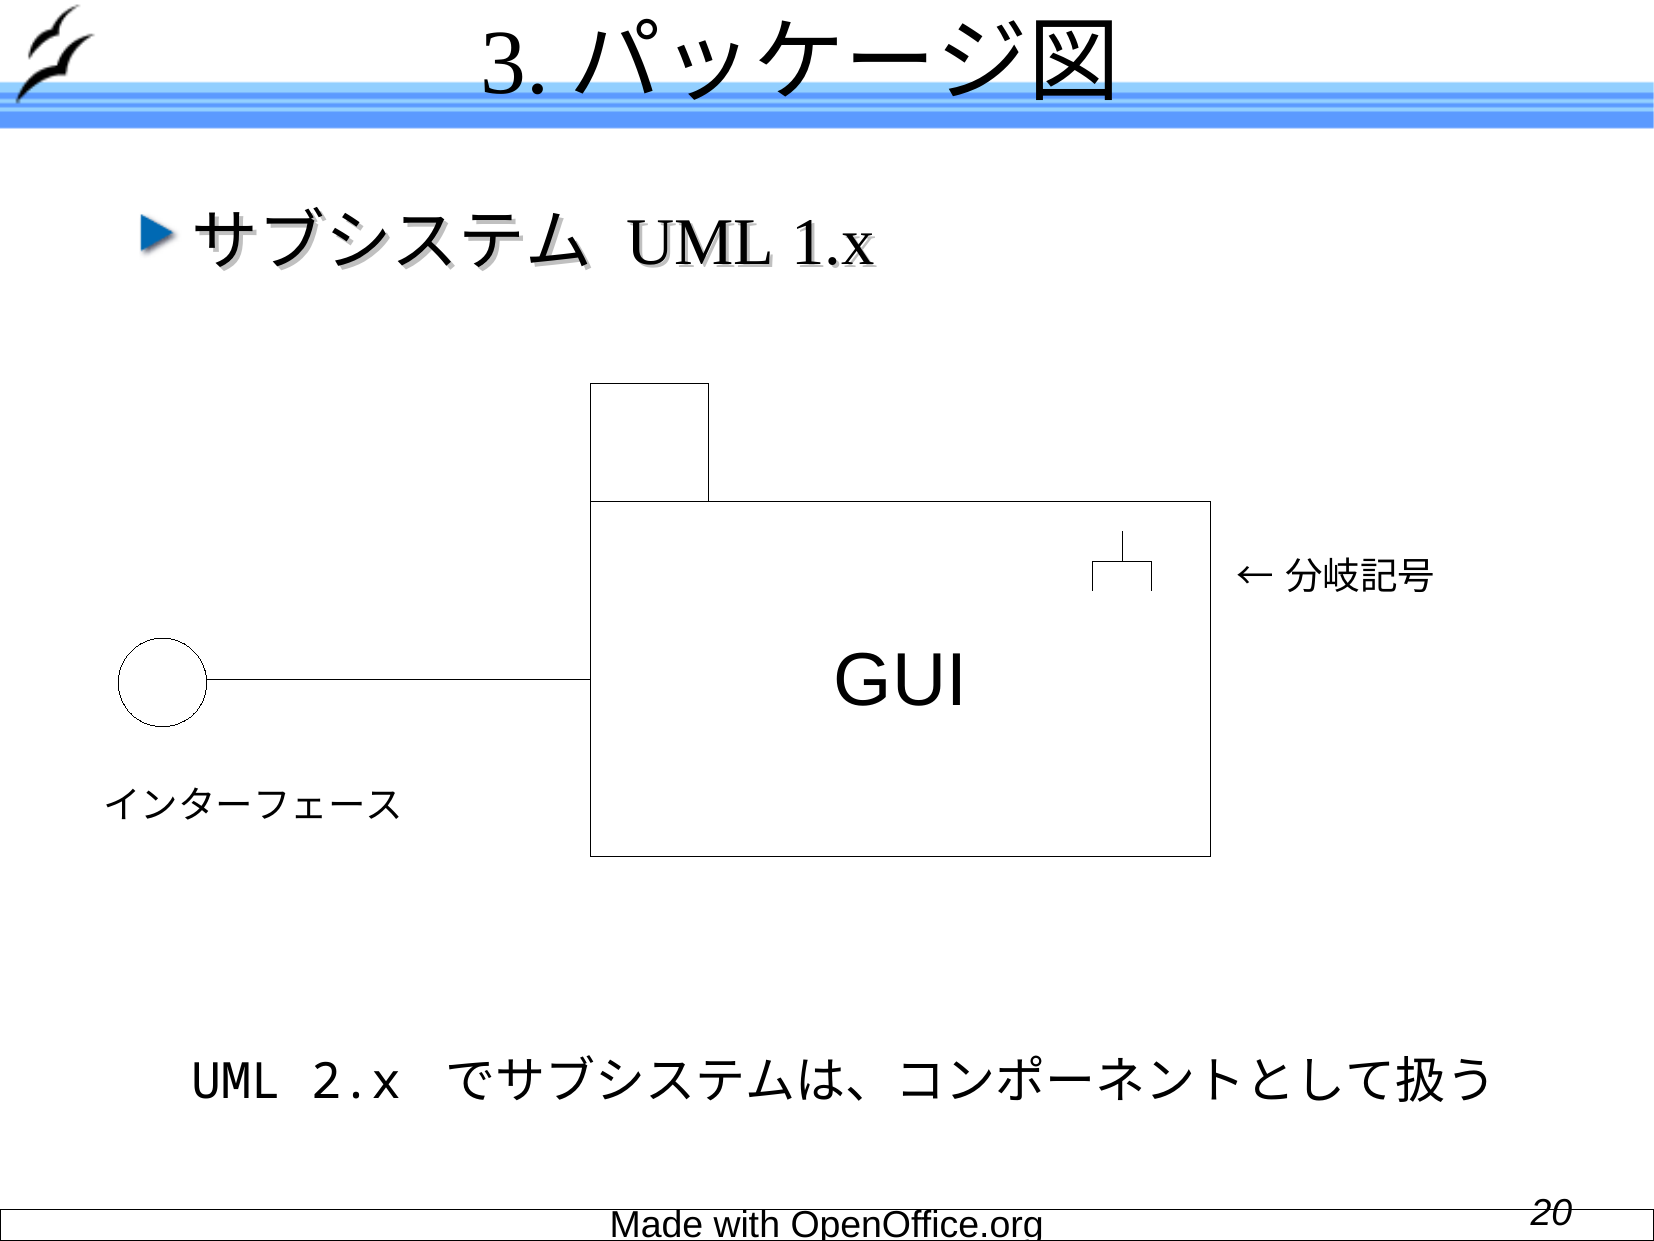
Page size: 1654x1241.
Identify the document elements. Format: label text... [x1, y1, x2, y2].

picture [0, 0, 1654, 133]
text_box インターフェース [88, 767, 419, 821]
text_box ←分岐記号 [1222, 538, 1447, 591]
title 3.パッケージ図 [94, 0, 1507, 107]
list サブシステム UML 1.x [120, 187, 1533, 1195]
text_box UML 2.x でサブシステムは、コンポーネントとして扱う [177, 1033, 1467, 1099]
text_box GUI [590, 501, 1211, 857]
